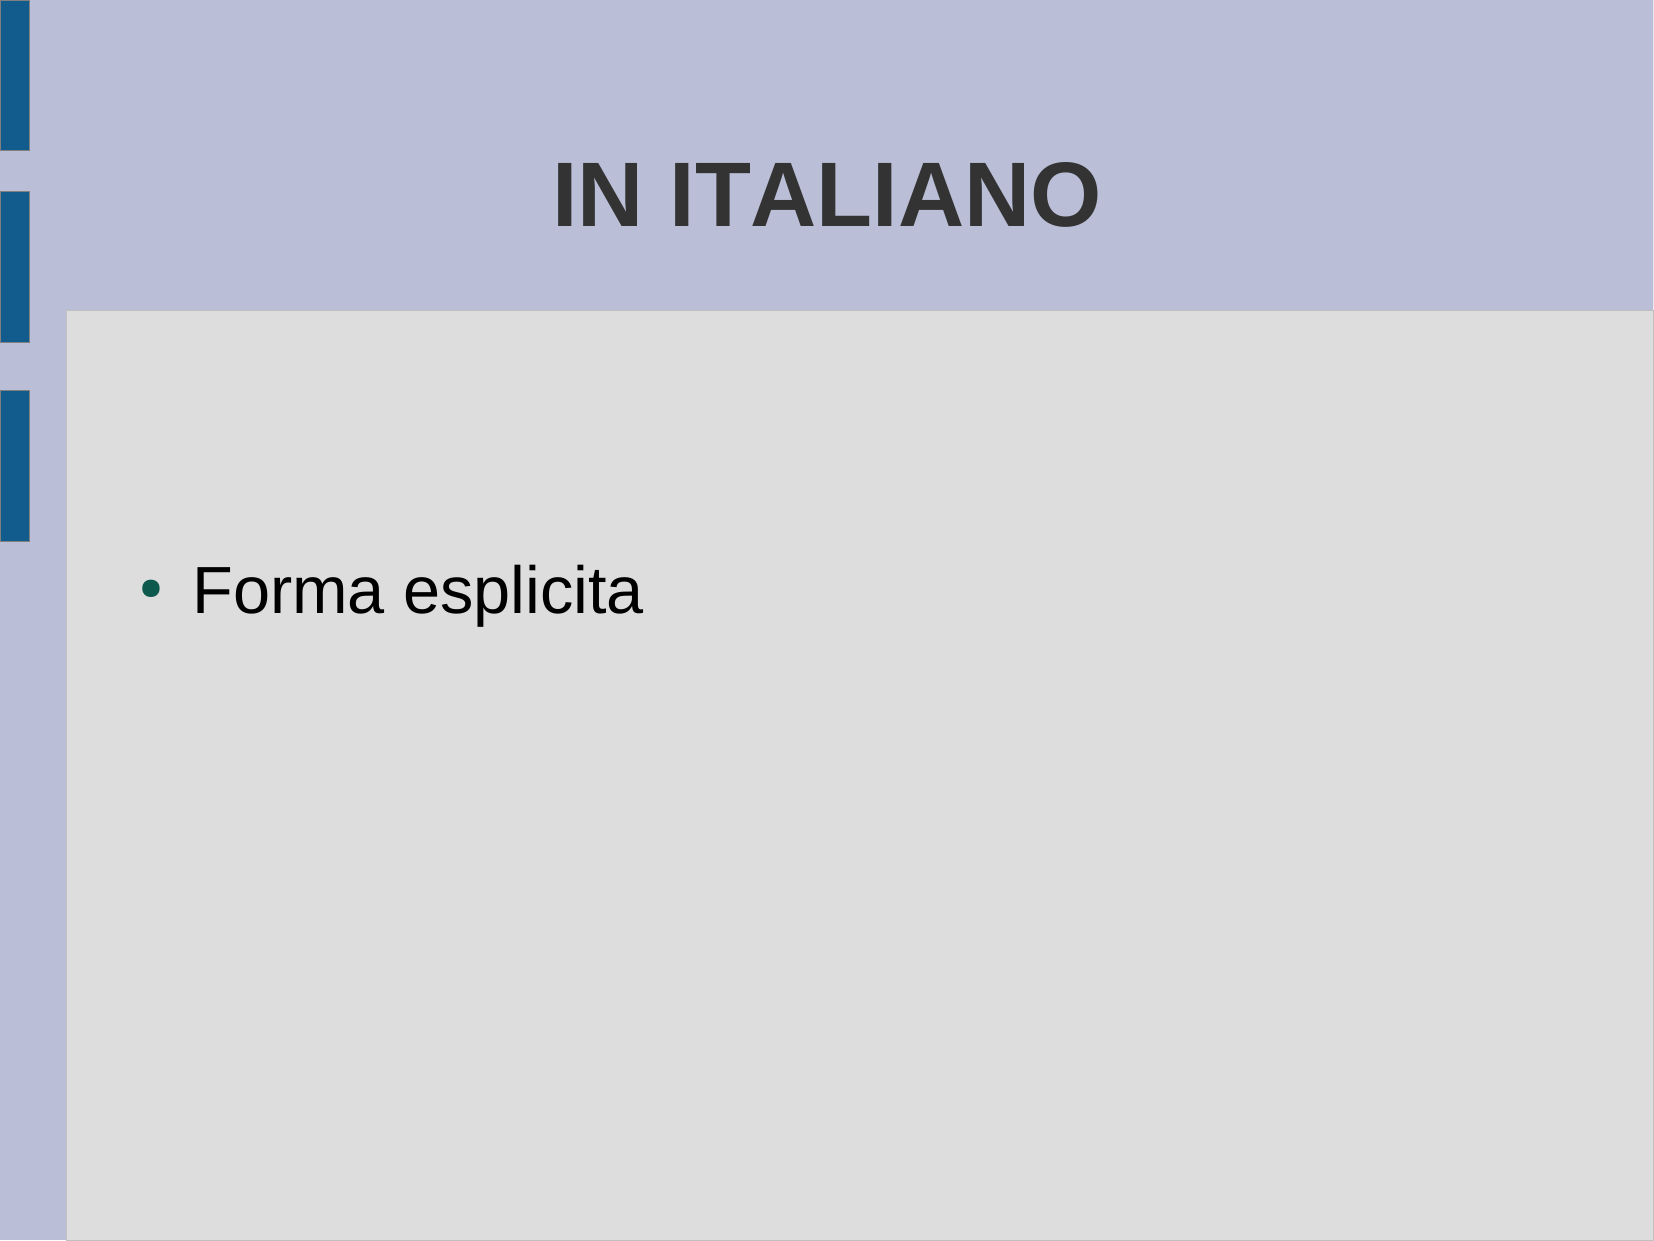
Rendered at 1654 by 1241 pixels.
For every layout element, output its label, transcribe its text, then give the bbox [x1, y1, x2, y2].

list Forma esplicita [121, 344, 811, 1127]
title IN ITALIANO [121, 91, 1534, 299]
